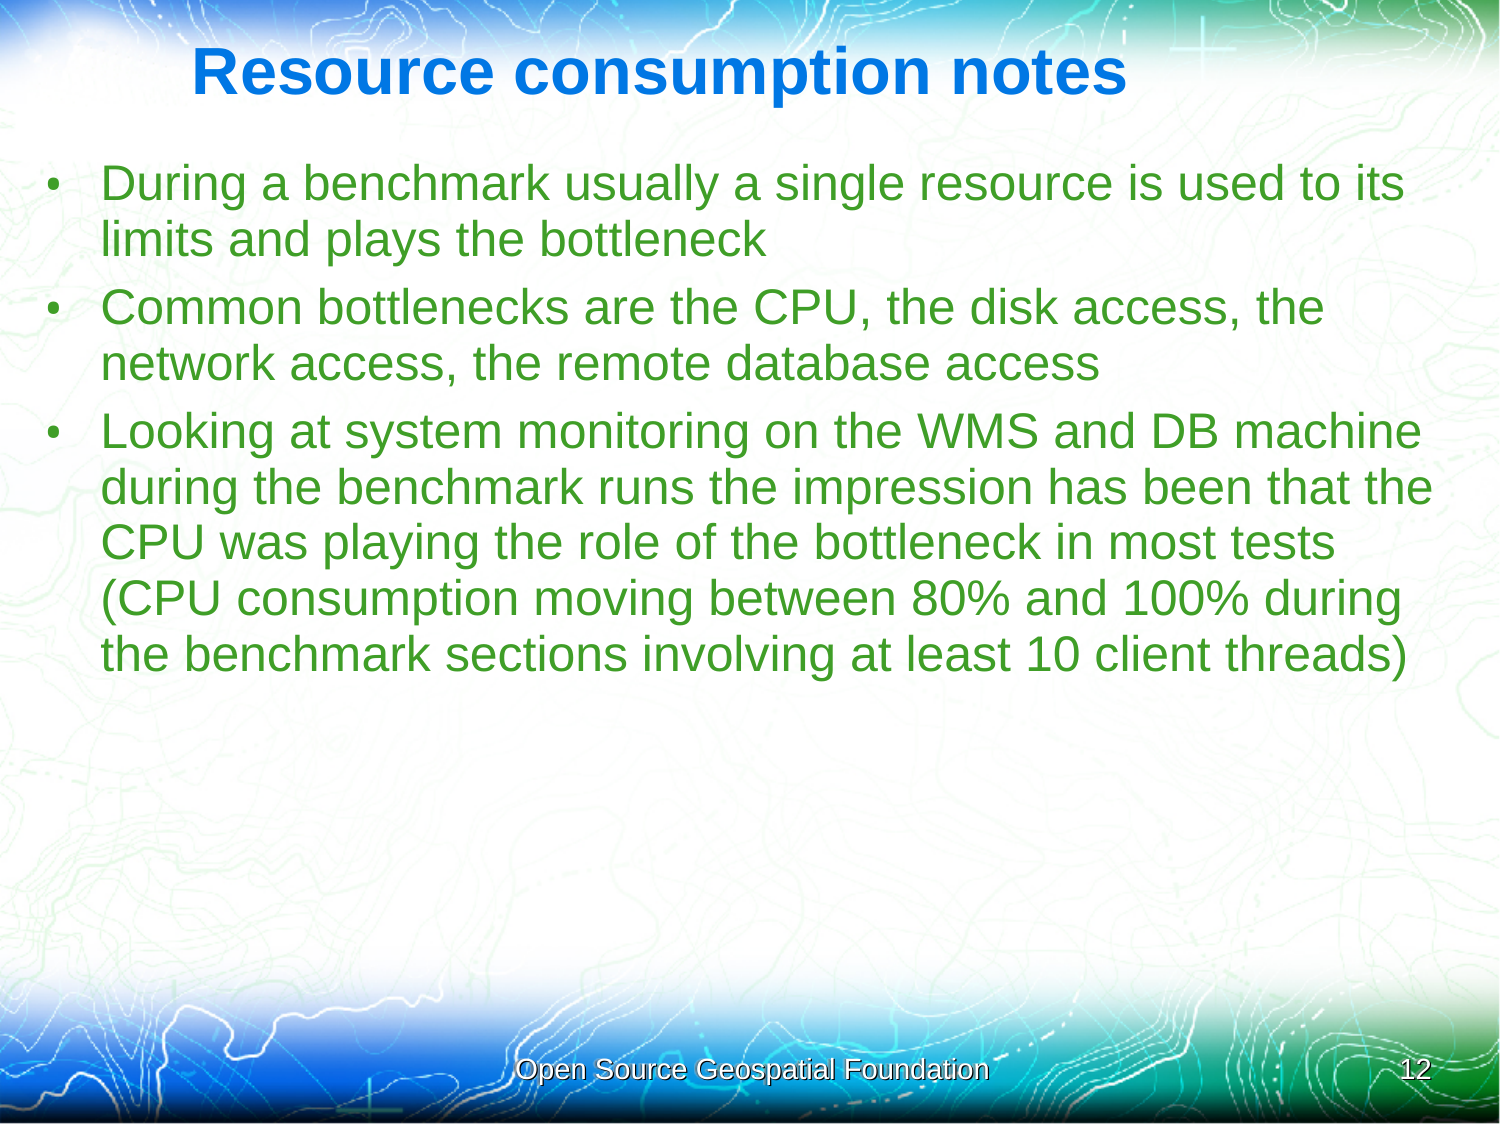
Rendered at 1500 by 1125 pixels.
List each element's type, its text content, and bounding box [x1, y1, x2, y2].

title Resource consumption notes [177, 20, 1477, 122]
list During a benchmark usually a single resource is used to its limits and plays the bottleneck Common bottlenecks are the CPU, the disk access, the network access, the remote database access Looking at system monitoring on the WMS and DB machine during the benchmark runs the impression has been that the CPU was playing the role of the bottleneck in most tests (CPU consumption moving between 80% and 100% during the benchmark sections involving at least 10 client threads) [29, 147, 1477, 891]
picture [0, 0, 1500, 1125]
